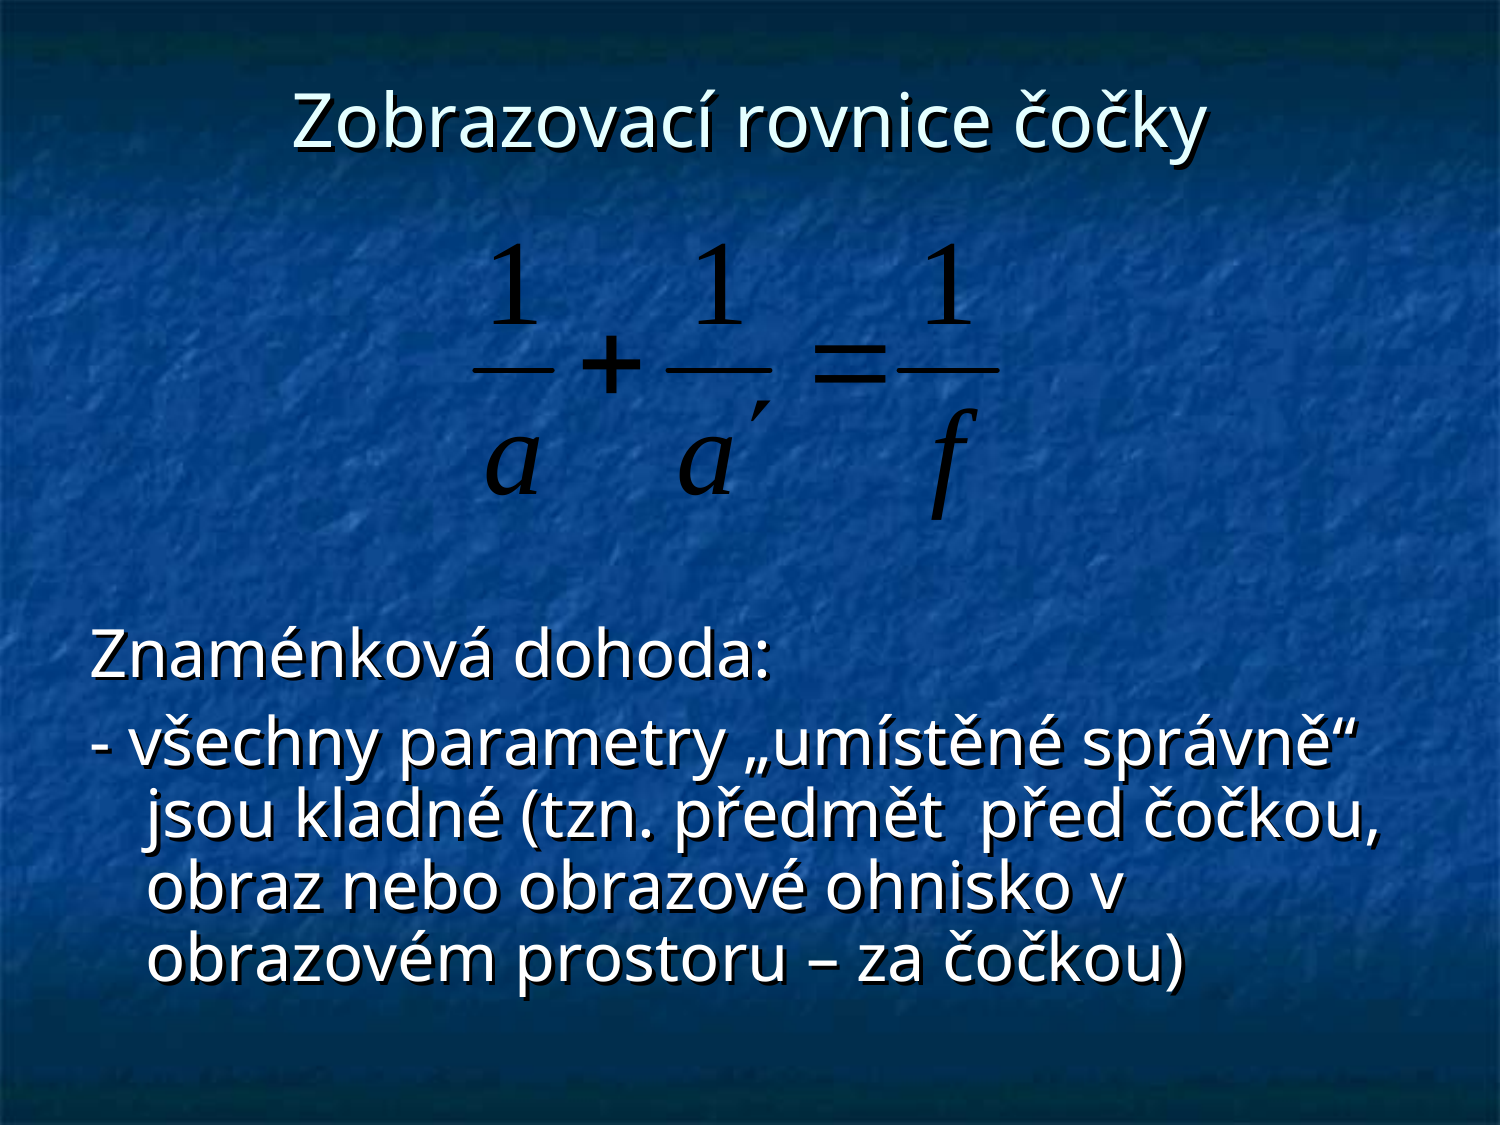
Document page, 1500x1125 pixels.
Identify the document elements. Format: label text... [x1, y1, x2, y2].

list Znaménková dohoda: - všechny parametry „umístěné správně“ jsou kladné (tzn. předmět před čočkou, obraz nebo obrazové ohnisko v obrazovém prostoru – za čočkou) [74, 160, 1425, 1047]
chart [454, 208, 1022, 543]
picture [0, 0, 1500, 1125]
title Zobrazovací rovnice čočky [75, 62, 1426, 174]
